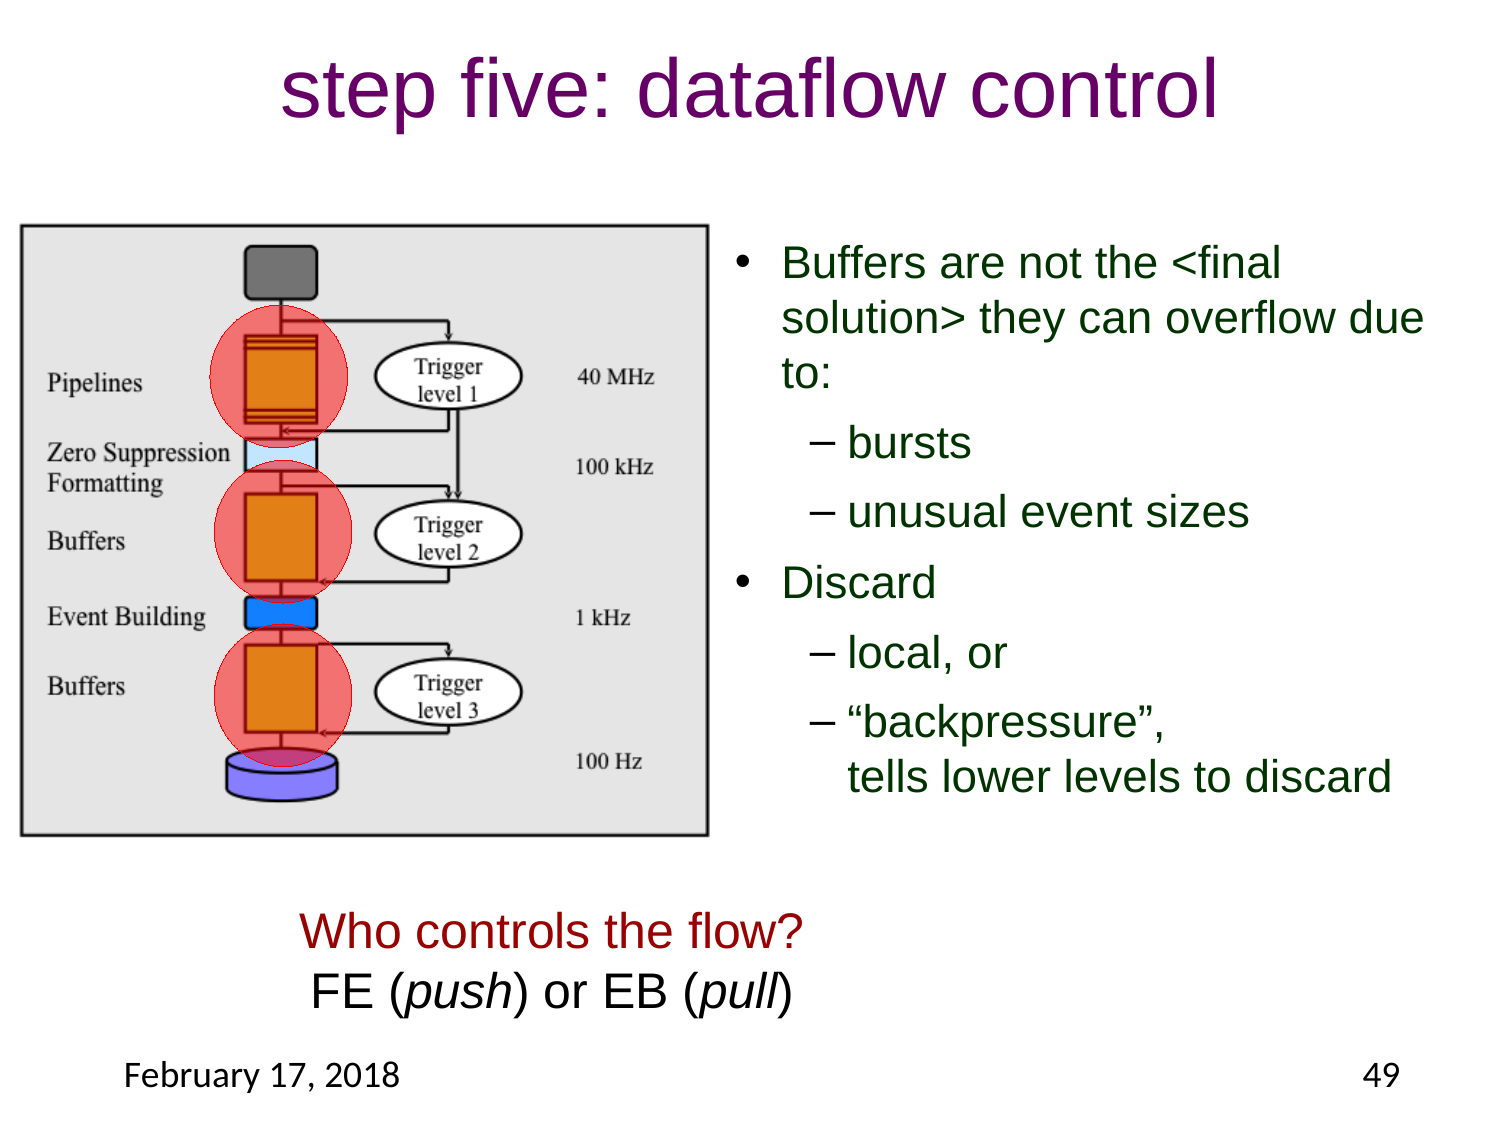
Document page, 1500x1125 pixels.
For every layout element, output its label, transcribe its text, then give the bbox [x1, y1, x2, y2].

text_box [214, 623, 352, 767]
title step five: dataflow control [6, 0, 1495, 169]
text_box [214, 460, 352, 604]
text_box [209, 305, 348, 448]
picture [14, 219, 720, 846]
text_box Who controls the flow? FE (push) or EB (pull) [66, 890, 1039, 1036]
list Buffers are not the <final solution> they can overflow due to: bursts unusual event sizes Discard local, or “backpressure”, tells lower levels to discard [720, 225, 1493, 931]
